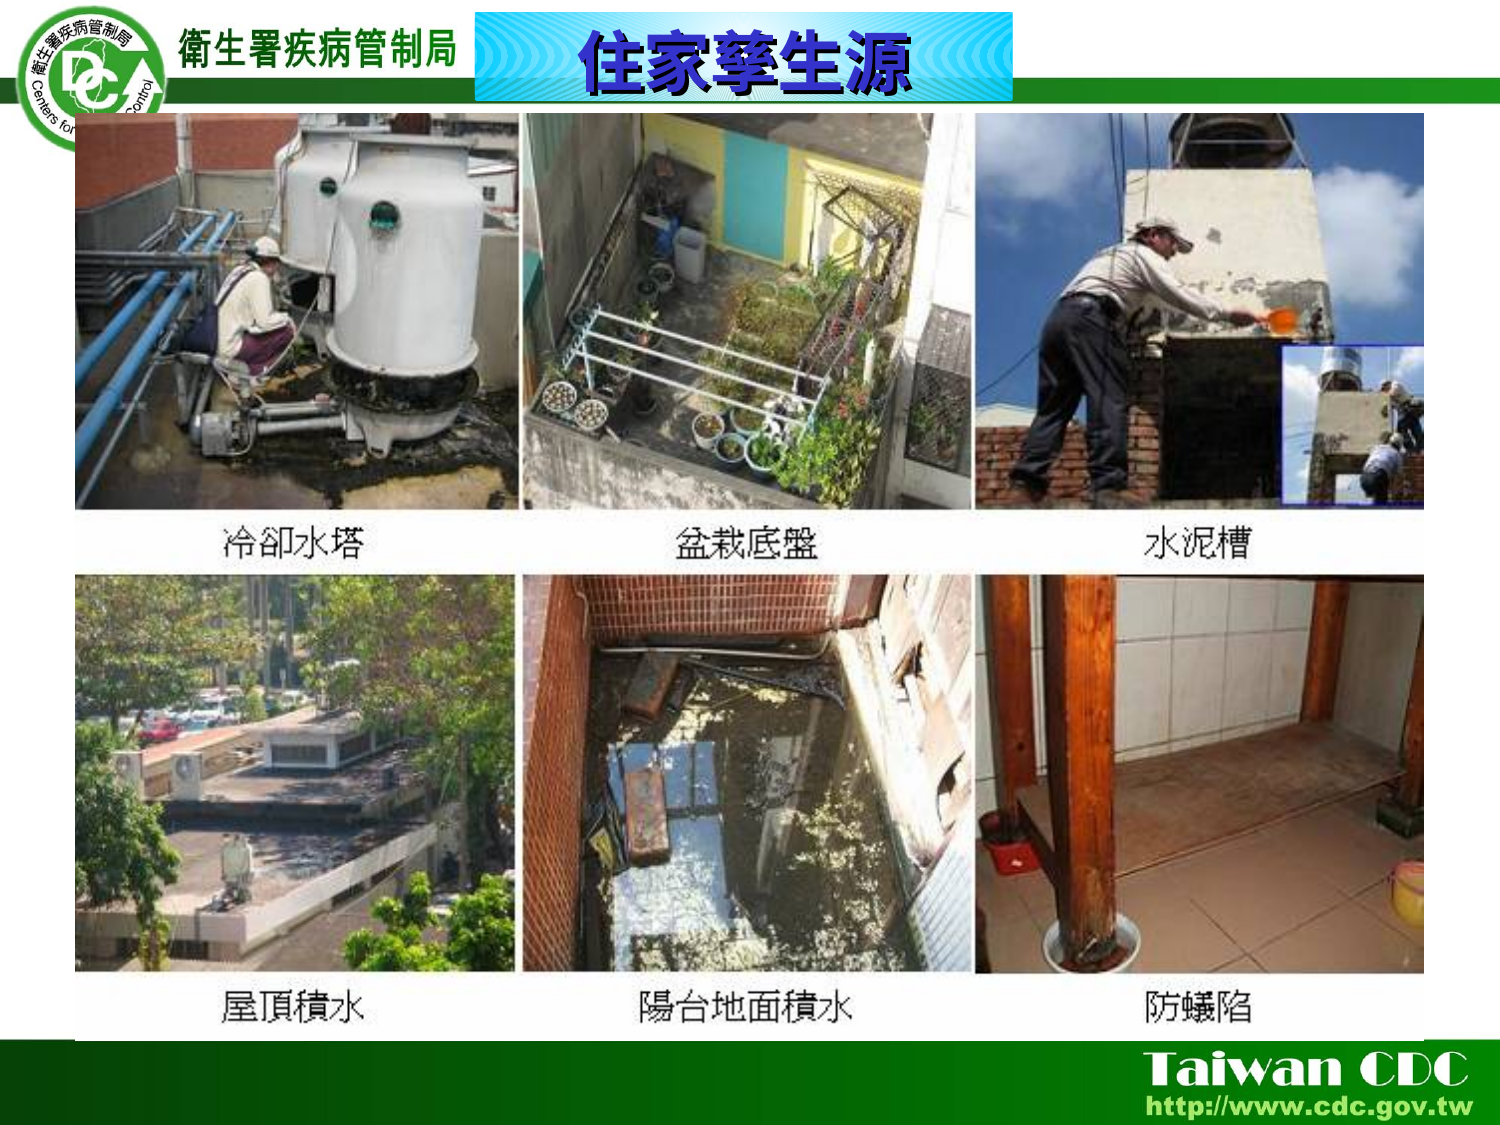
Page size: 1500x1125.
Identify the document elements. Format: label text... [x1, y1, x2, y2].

text_box [1175, 987, 1488, 1063]
picture [75, 113, 1424, 1041]
text_box 住家孳生源 [475, 13, 1013, 100]
